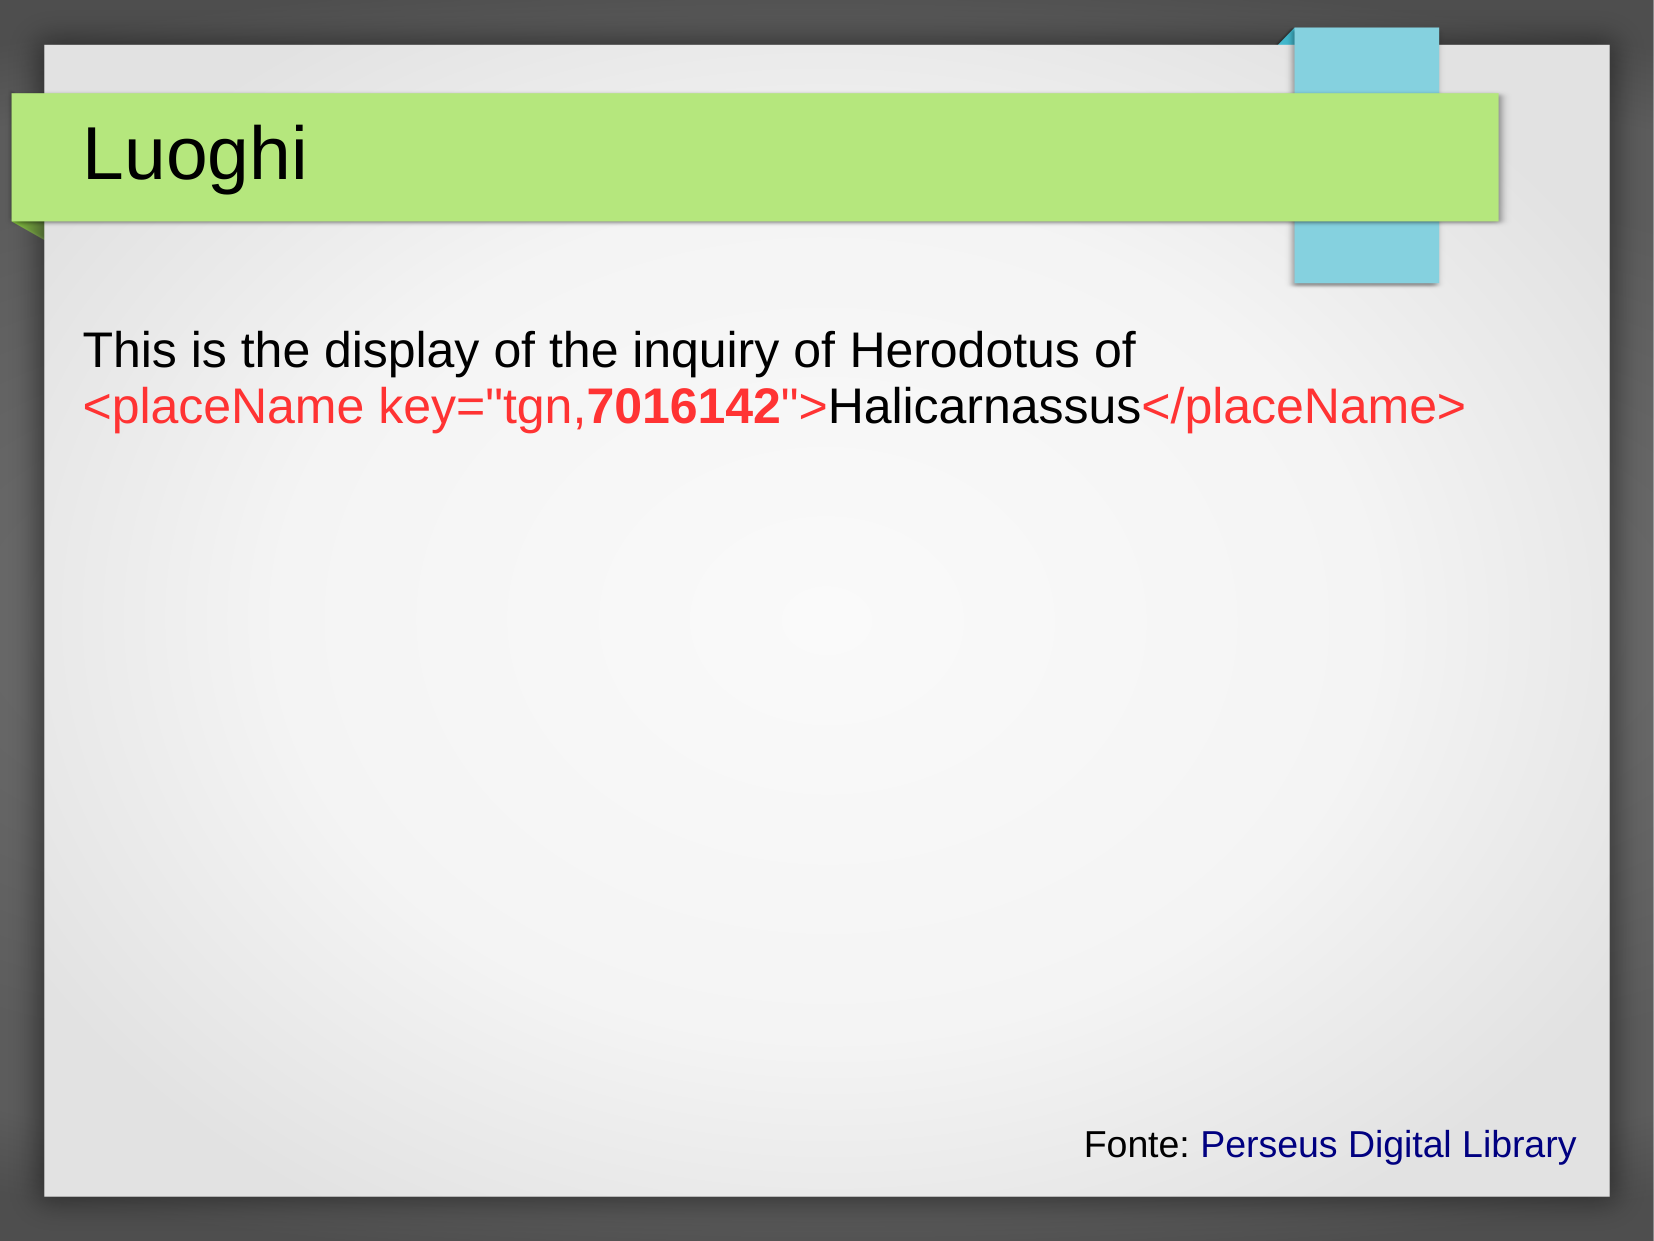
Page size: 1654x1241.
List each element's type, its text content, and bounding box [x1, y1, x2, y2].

subtitle This is the display of the inquiry of Herodotus of <placeName key="tgn,7016142">Halicarnassus</placeName> [82, 295, 1571, 461]
text_box Fonte: Perseus Digital Library [1068, 1116, 1592, 1173]
title Luoghi [82, 94, 1264, 213]
picture [0, 0, 1654, 1241]
